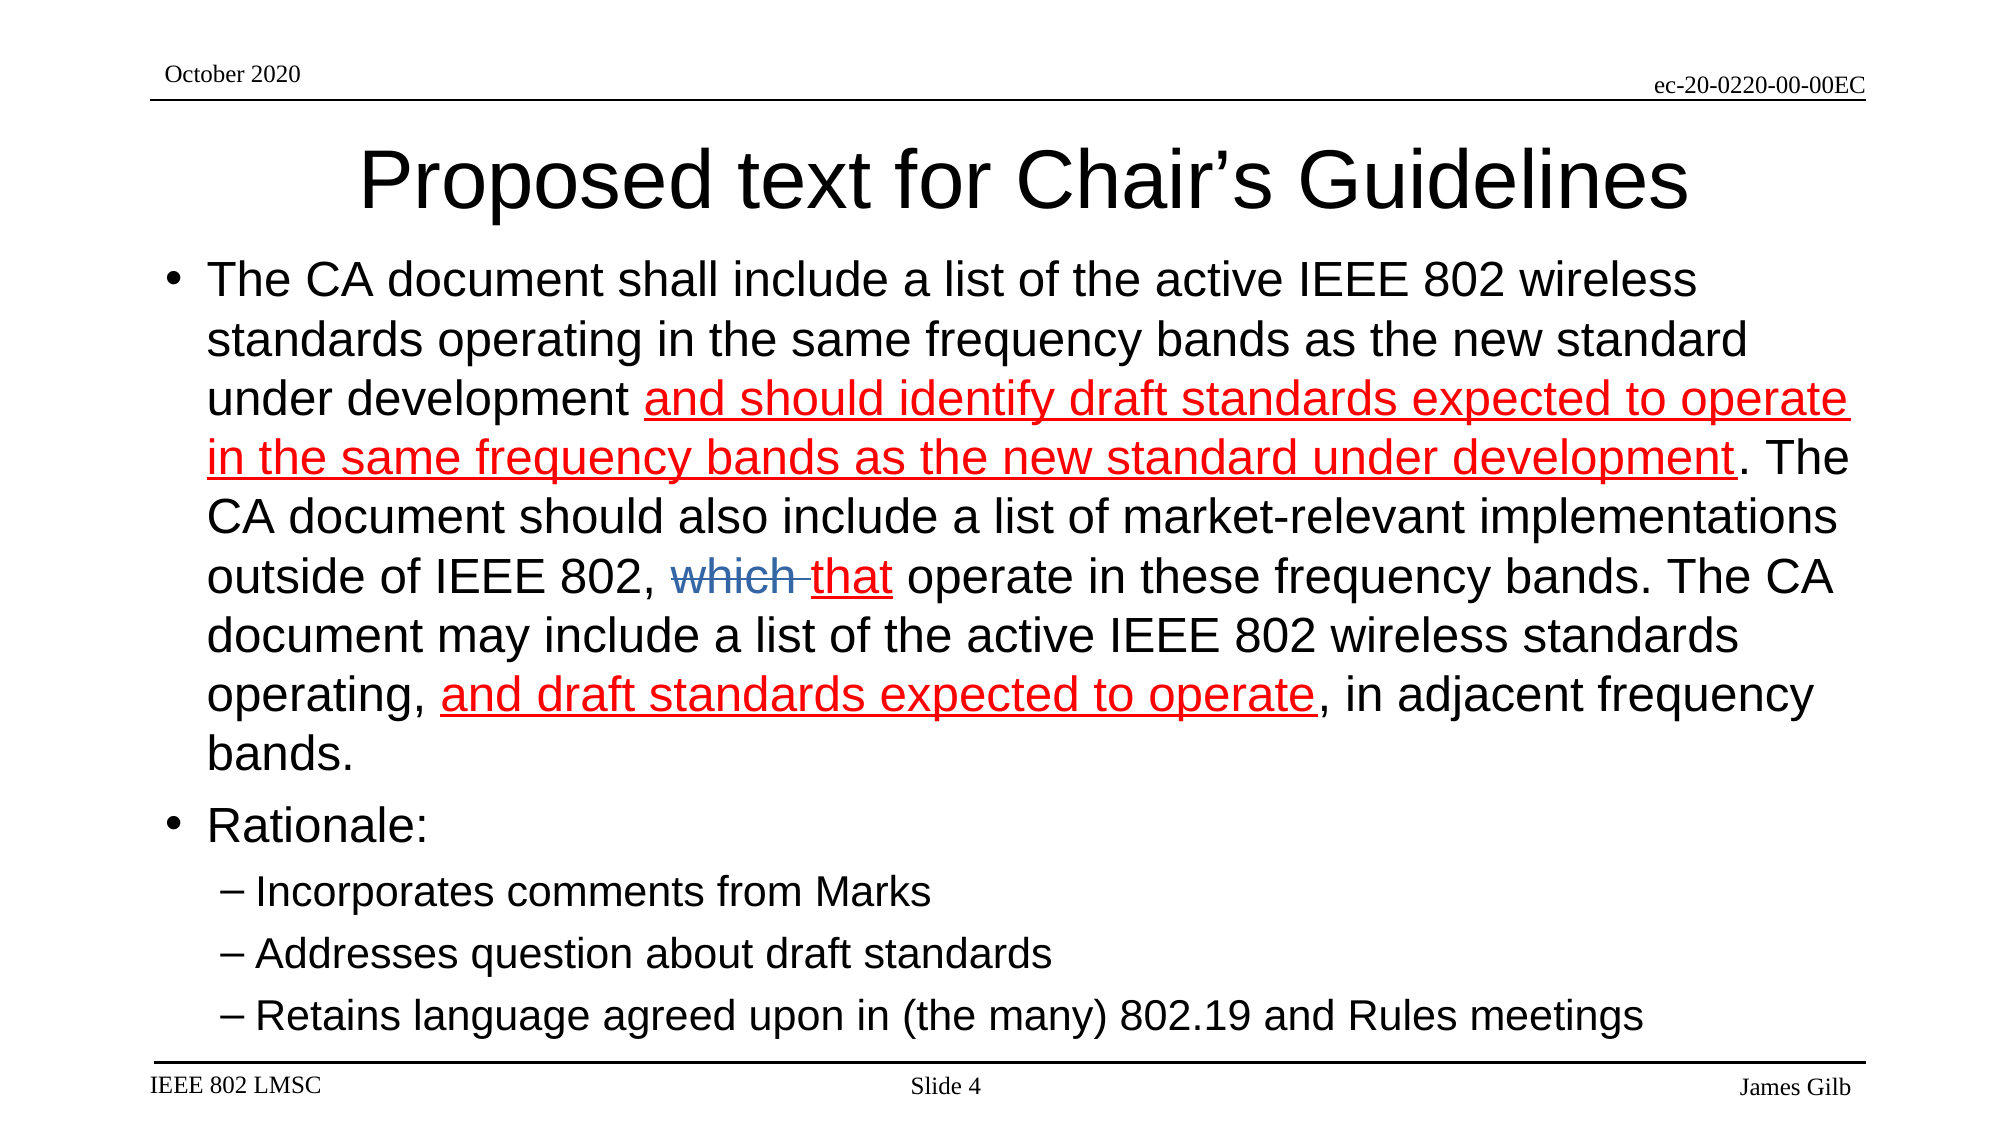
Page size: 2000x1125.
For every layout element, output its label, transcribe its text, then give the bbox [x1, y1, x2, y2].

title Proposed text for Chair’s Guidelines [149, 112, 1900, 238]
list The CA document shall include a list of the active IEEE 802 wireless standards operating in the same frequency bands as the new standard under development and should identify draft standards expected to operate in the same frequency bands as the new standard under development. The CA document should also include a list of market-relevant implementations outside of IEEE 802, which that operate in these frequency bands. The CA document may include a list of the active IEEE 802 wireless standards operating, and draft standards expected to operate, in adjacent frequency bands. Rationale: Incorporates comments from Marks Addresses question about draft standards Retains language agreed upon in (the many) 802.19 and Rules meetings [149, 239, 1900, 1051]
